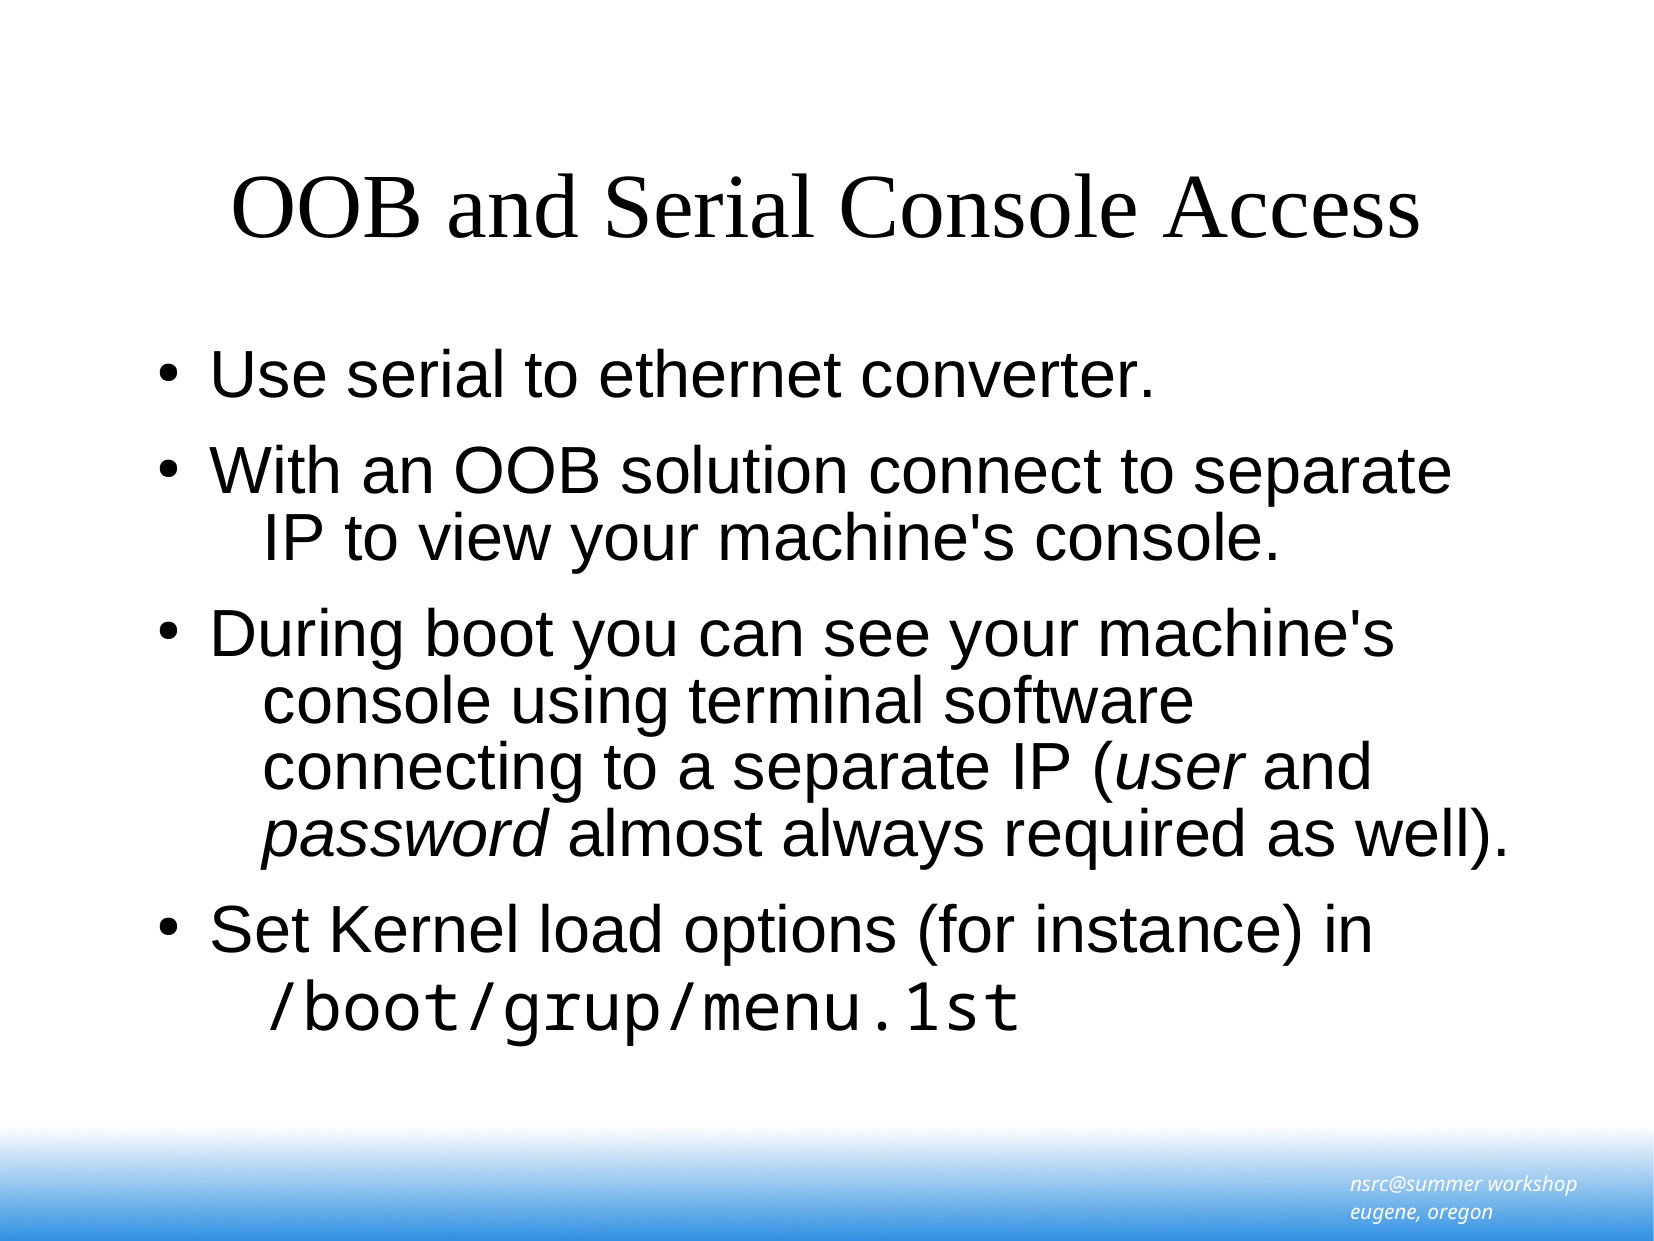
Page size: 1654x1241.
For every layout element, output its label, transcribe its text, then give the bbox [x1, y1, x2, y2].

title OOB and Serial Console Access [121, 102, 1534, 311]
list Use serial to ethernet converter. With an OOB solution connect to separate IP to view your machine's console. During boot you can see your machine's console using terminal software connecting to a separate IP (user and password almost always required as well). Set Kernel load options (for instance) in /boot/grup/menu.1st [121, 344, 1534, 1135]
picture [0, 1124, 1654, 1241]
